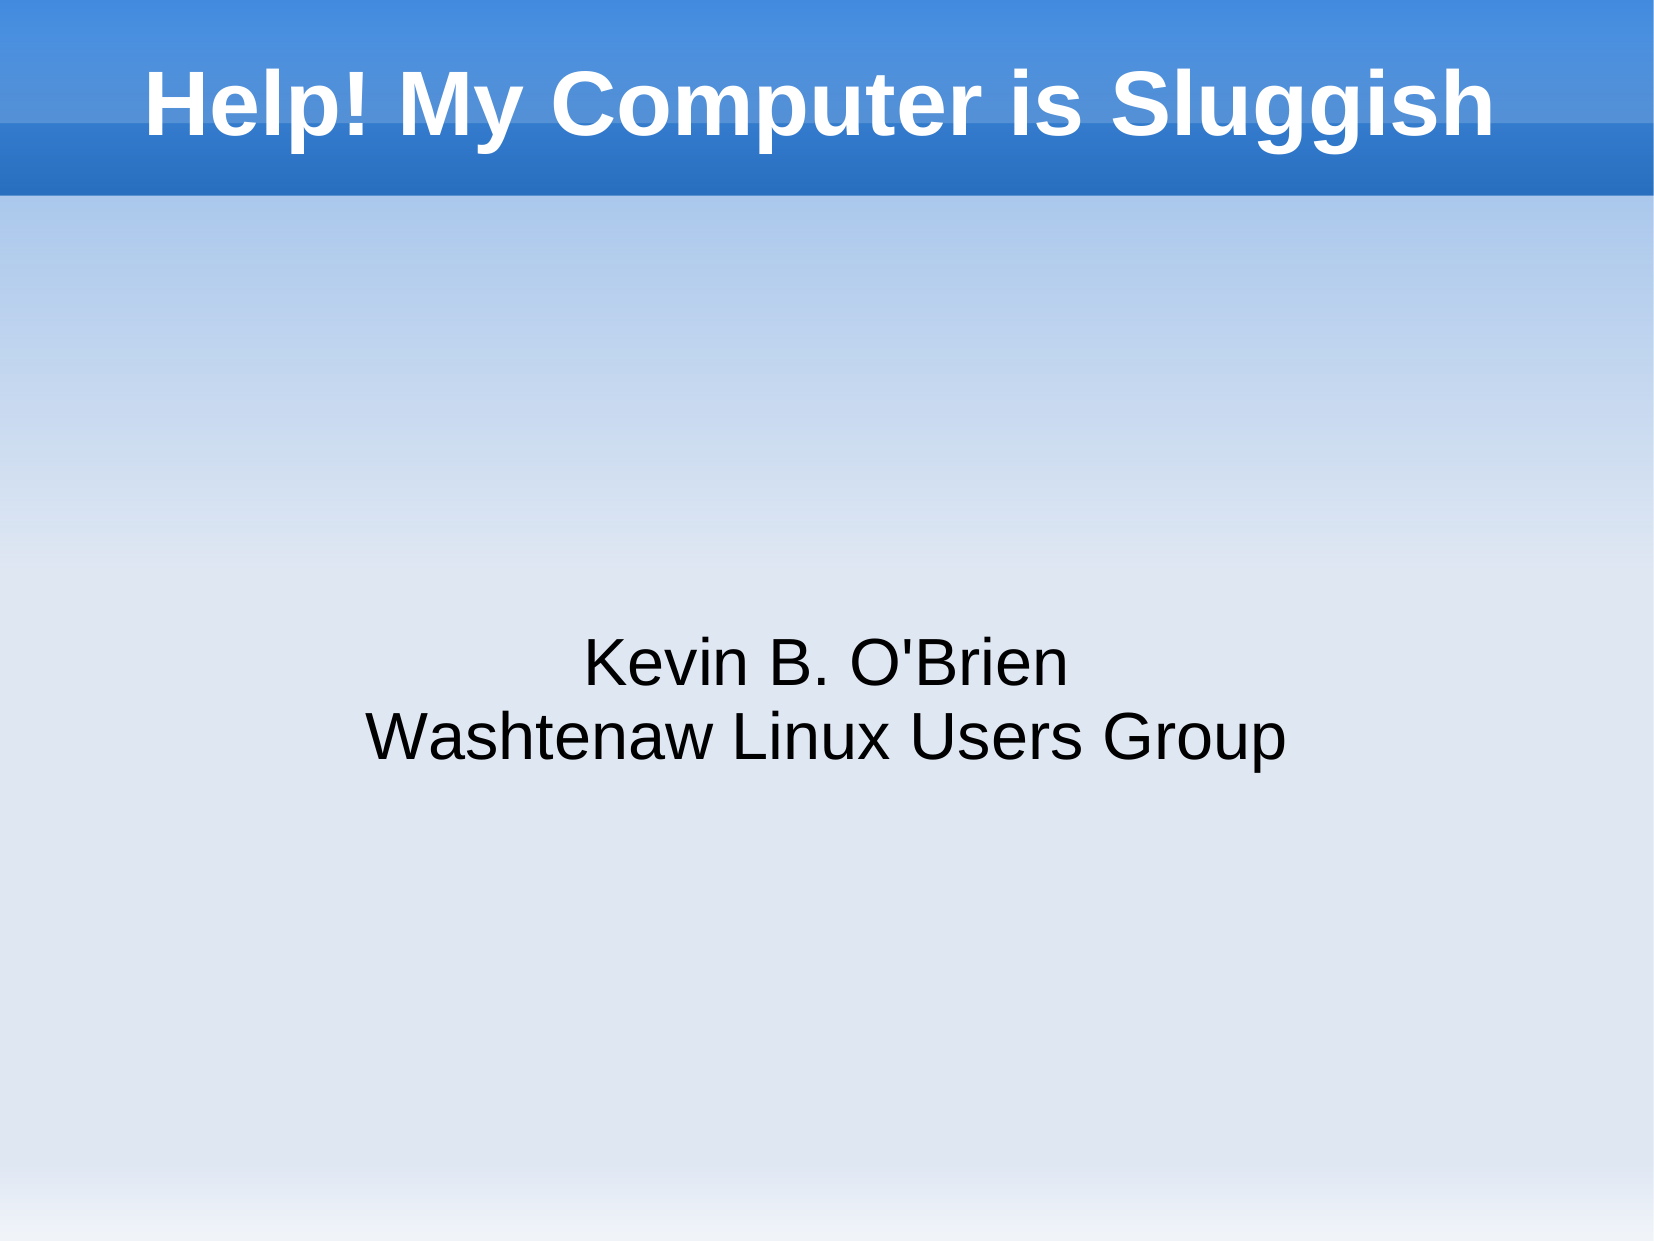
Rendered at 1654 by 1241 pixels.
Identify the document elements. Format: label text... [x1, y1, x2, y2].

picture [0, 0, 1654, 1241]
subtitle Kevin B. O'Brien Washtenaw Linux Users Group [82, 290, 1571, 1109]
title Help! My Computer is Sluggish [76, 0, 1565, 208]
